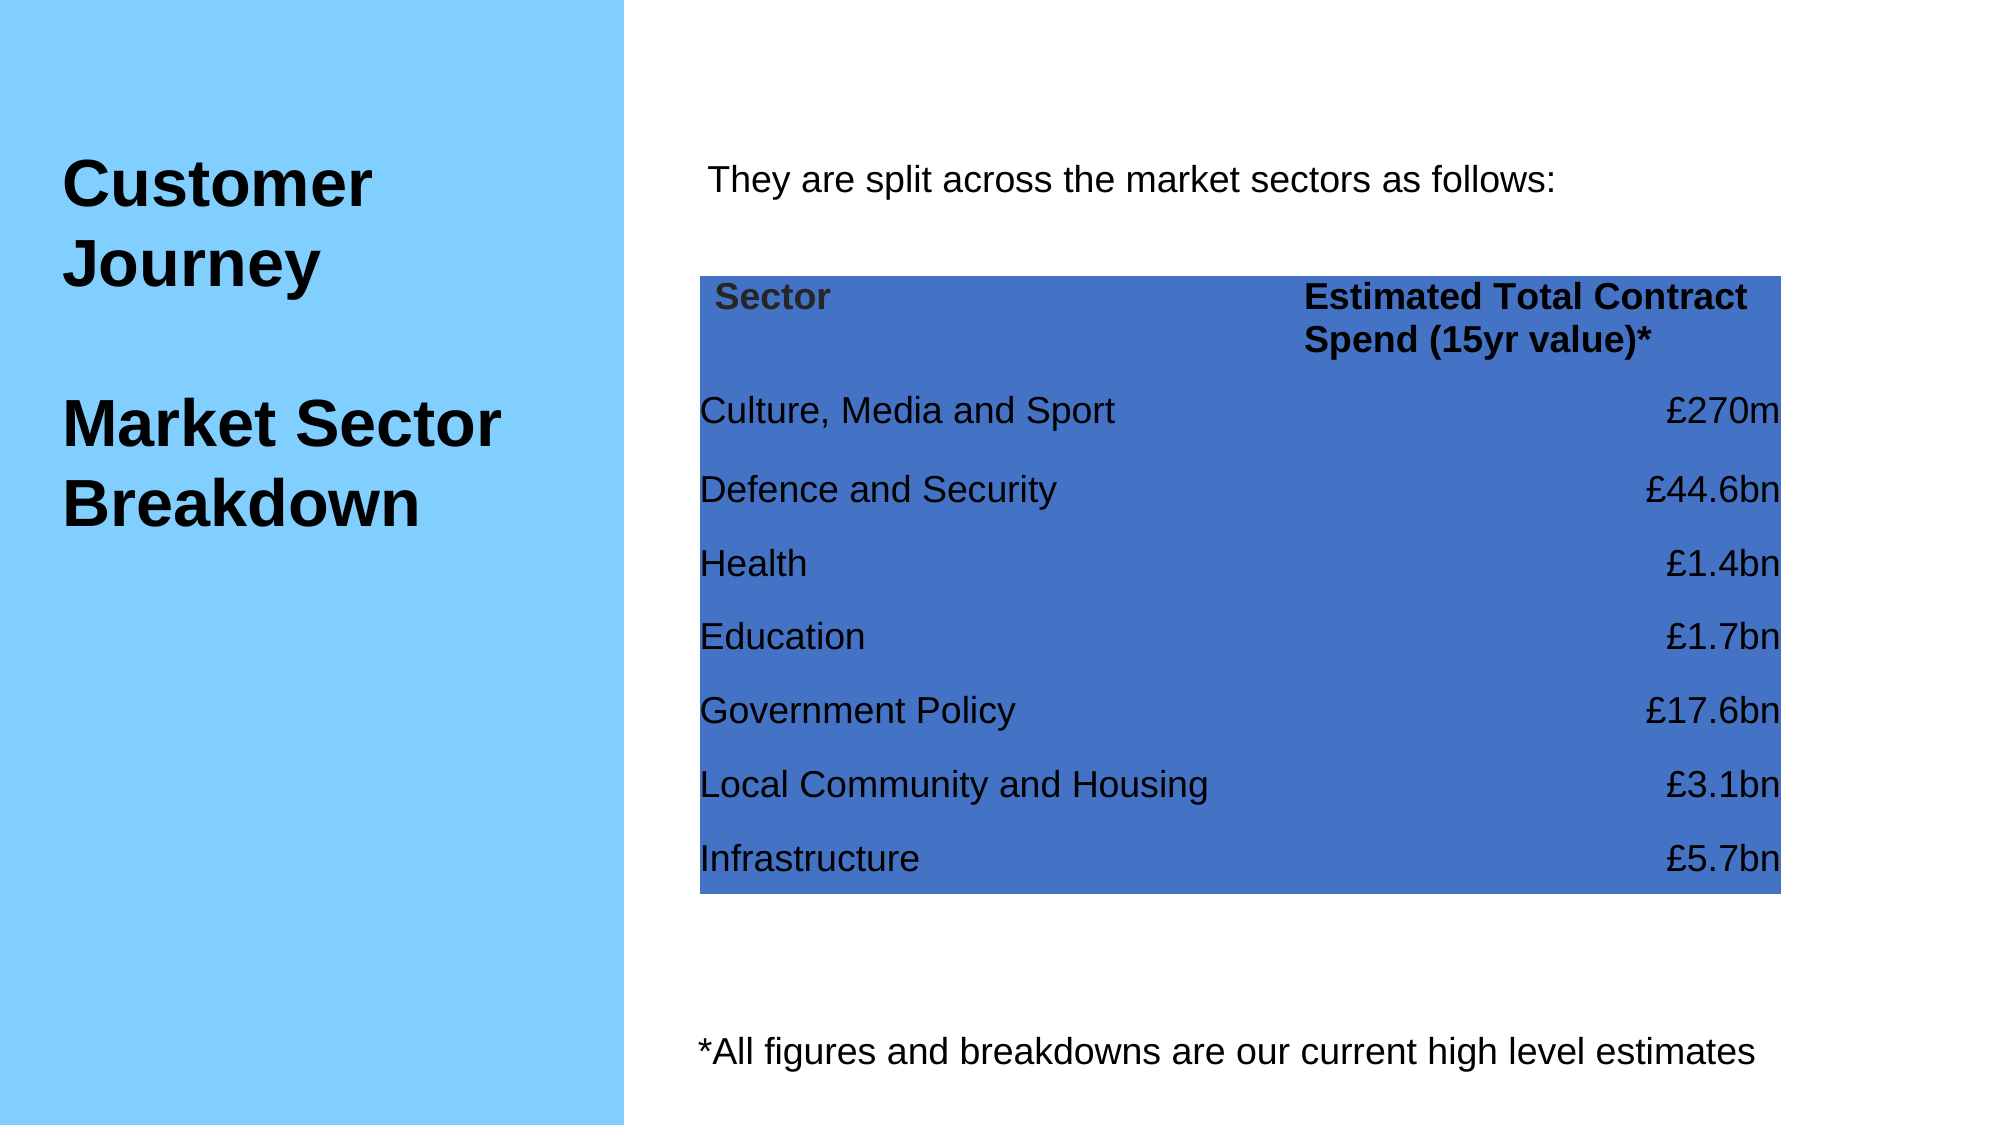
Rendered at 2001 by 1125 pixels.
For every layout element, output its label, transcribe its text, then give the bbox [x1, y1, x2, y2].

table_cell Defence and Security [700, 468, 1289, 542]
table_header Sector [700, 276, 1289, 389]
table_cell £270m [1289, 389, 1781, 468]
table_cell £3.1bn [1289, 763, 1781, 837]
table_cell £44.6bn [1289, 468, 1781, 542]
text_box *All figures and breakdowns are our current high level estimates [682, 1005, 1798, 1125]
title They are split across the market sectors as follows: [707, 89, 1898, 277]
table_cell Infrastructure [700, 837, 1289, 894]
table_cell Local Community and Housing [700, 763, 1289, 837]
table_cell Education [700, 616, 1289, 690]
table_cell Health [700, 542, 1289, 616]
table_cell Culture, Media and Sport [700, 389, 1289, 468]
table_header Estimated Total Contract Spend (15yr value)* [1289, 276, 1781, 389]
table_cell £1.4bn [1289, 542, 1781, 616]
table_cell Government Policy [700, 690, 1289, 763]
title Customer Journey Market Sector Breakdown [62, 139, 564, 357]
table_cell £5.7bn [1289, 837, 1781, 894]
table_cell £17.6bn [1289, 690, 1781, 763]
table_cell £1.7bn [1289, 616, 1781, 690]
